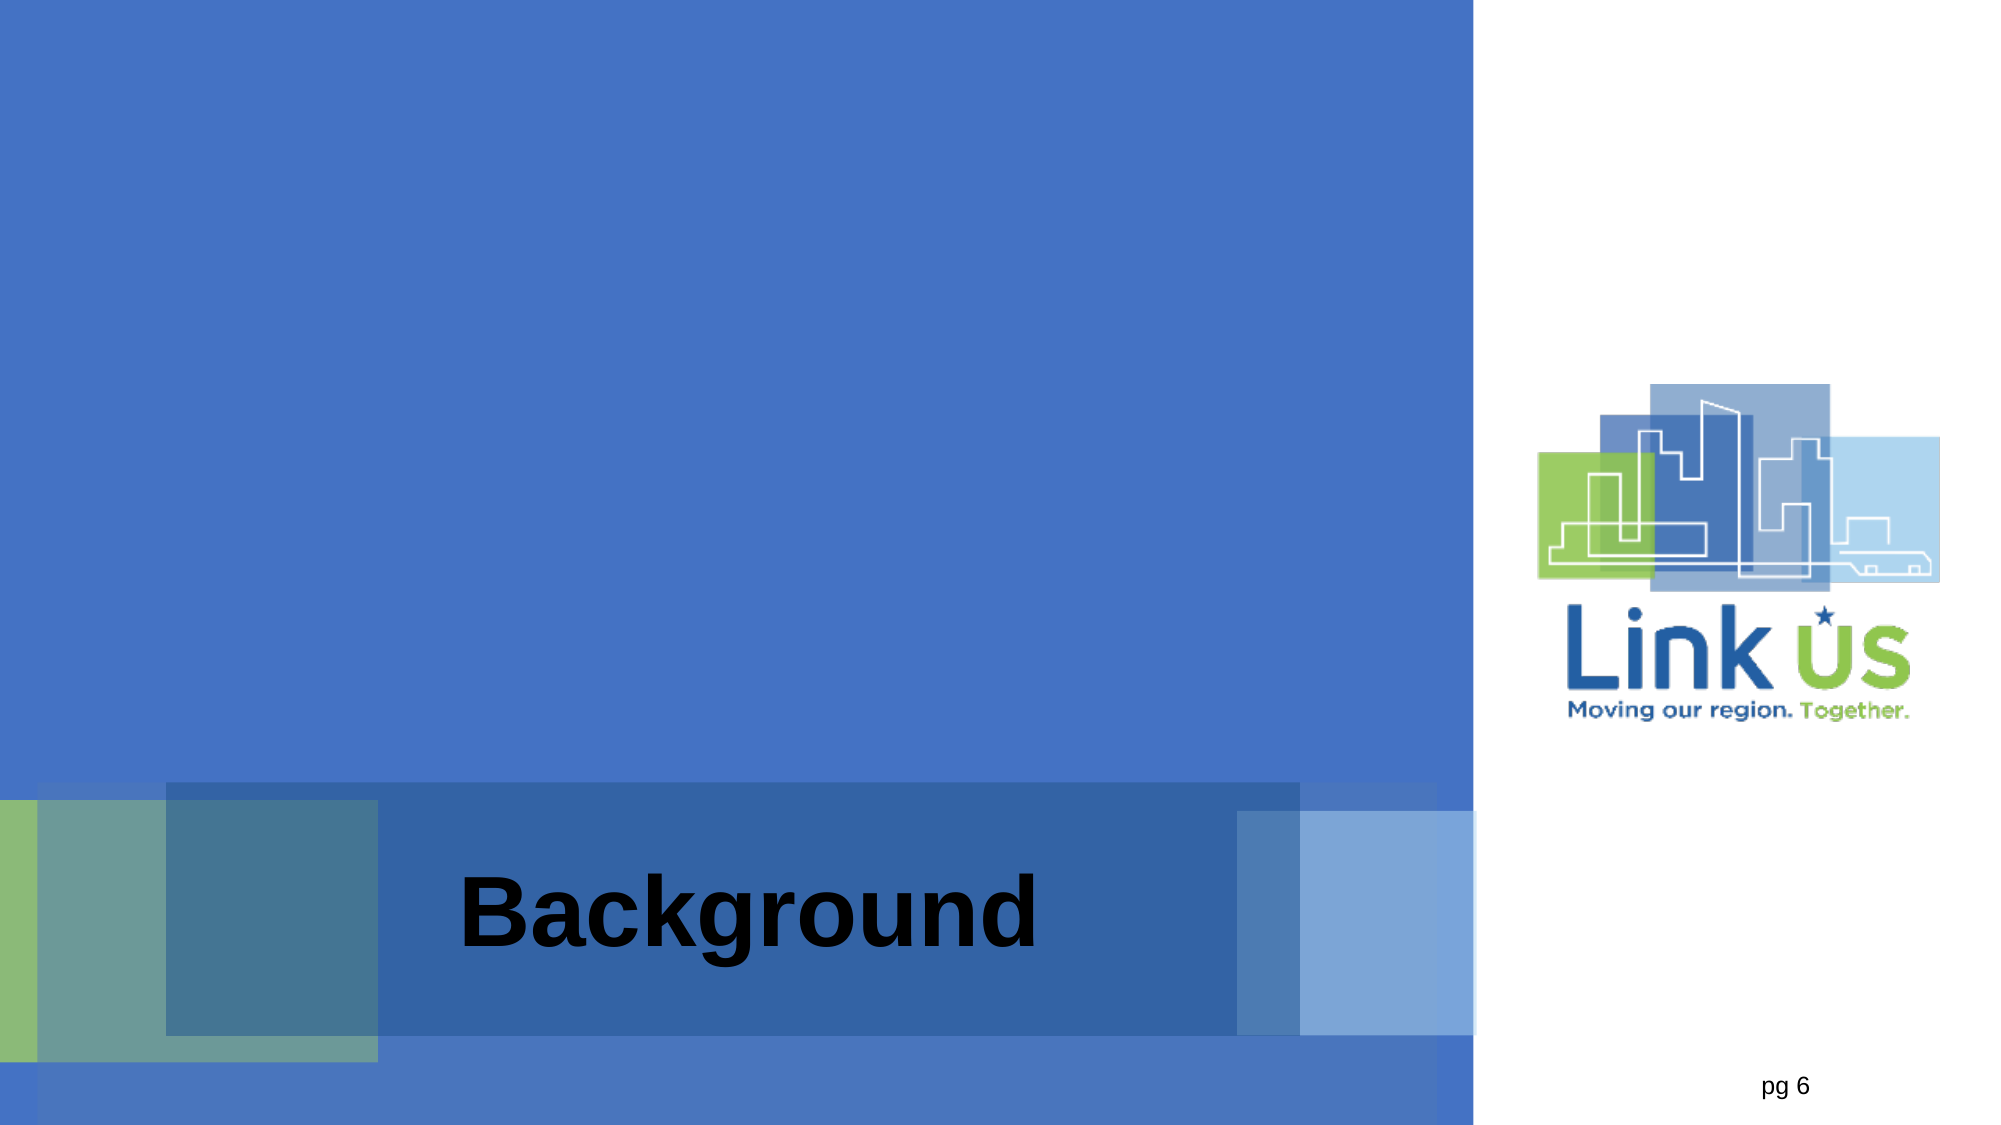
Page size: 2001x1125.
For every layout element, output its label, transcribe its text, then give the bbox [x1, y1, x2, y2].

picture [1527, 384, 1949, 728]
text_box [0, 782, 1477, 1125]
slide_number pg <number> [1746, 1062, 1900, 1099]
text_box Background [80, 537, 1419, 974]
